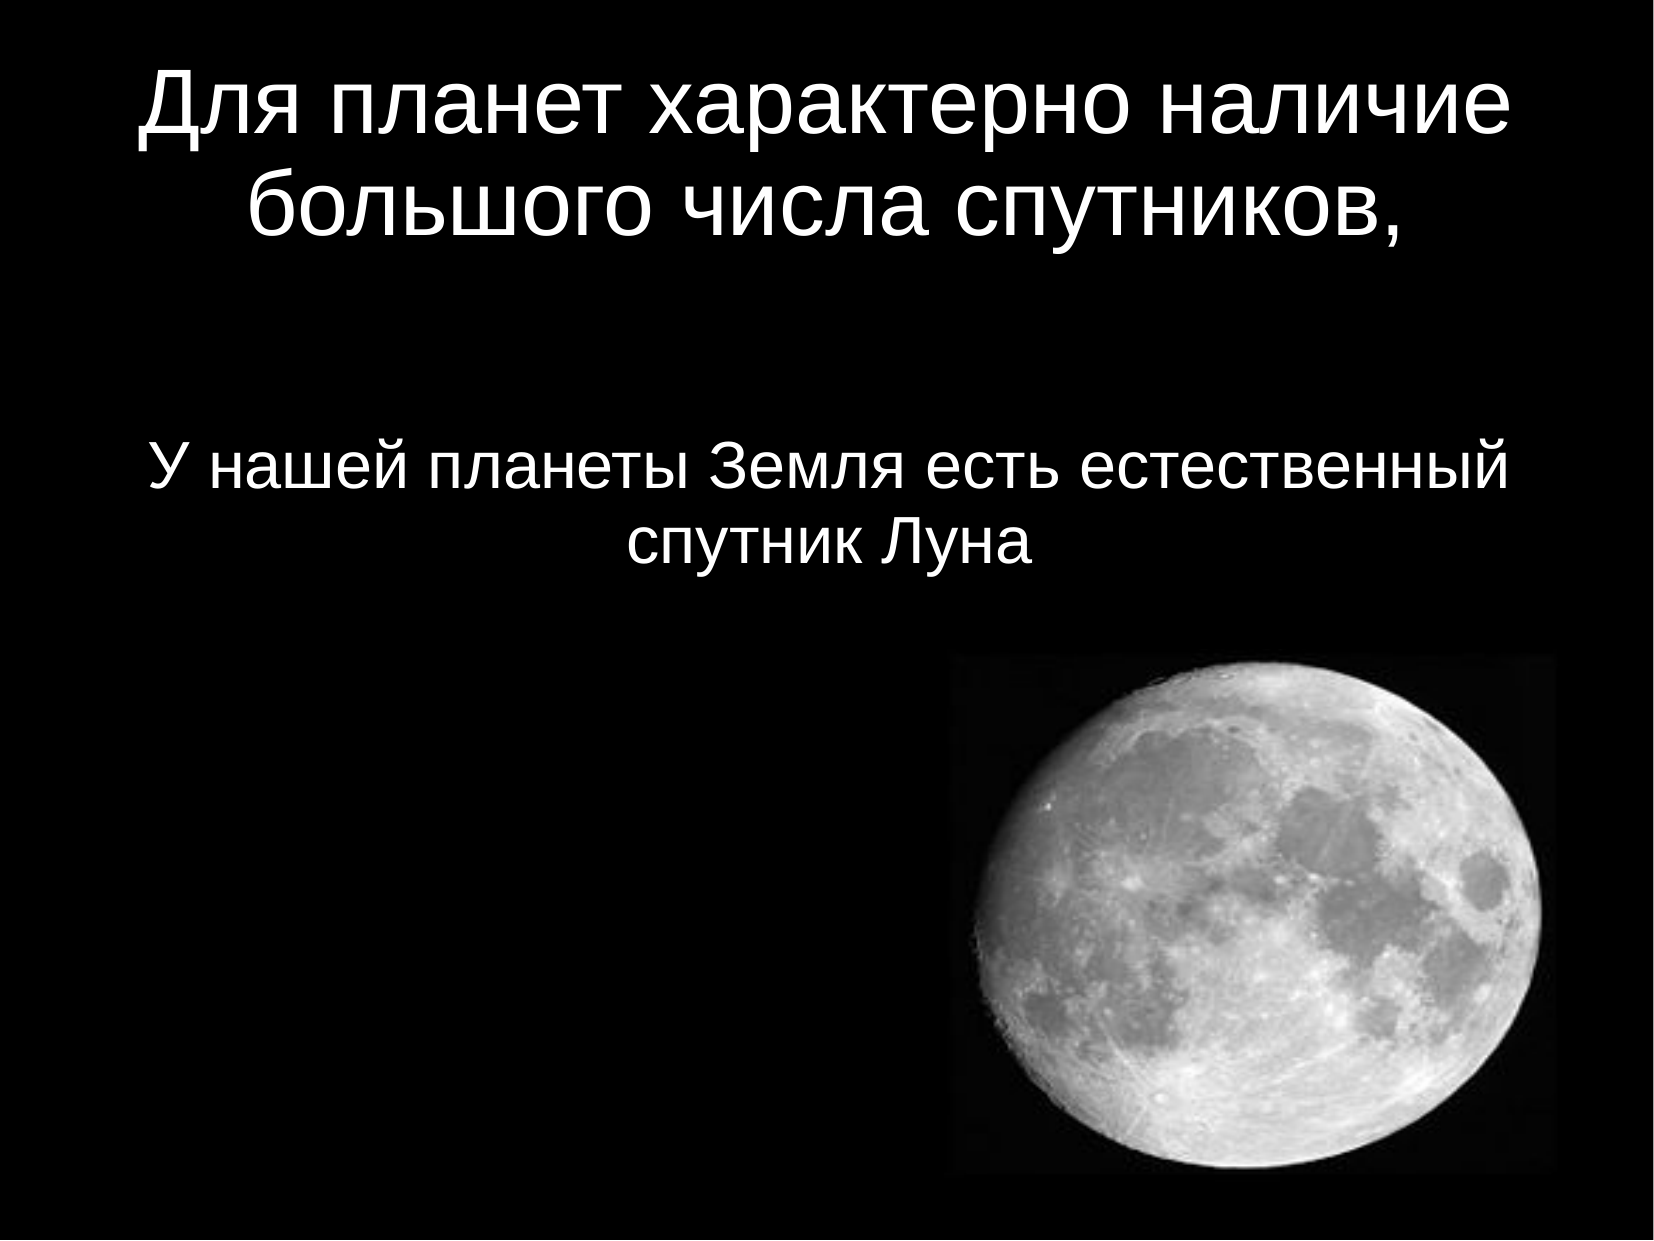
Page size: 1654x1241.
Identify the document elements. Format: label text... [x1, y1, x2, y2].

title Для планет характерно наличие большого числа спутников, [82, 50, 1571, 256]
picture [944, 649, 1565, 1182]
subtitle У нашей планеты Земля есть естественный спутник Луна [88, 297, 1571, 709]
